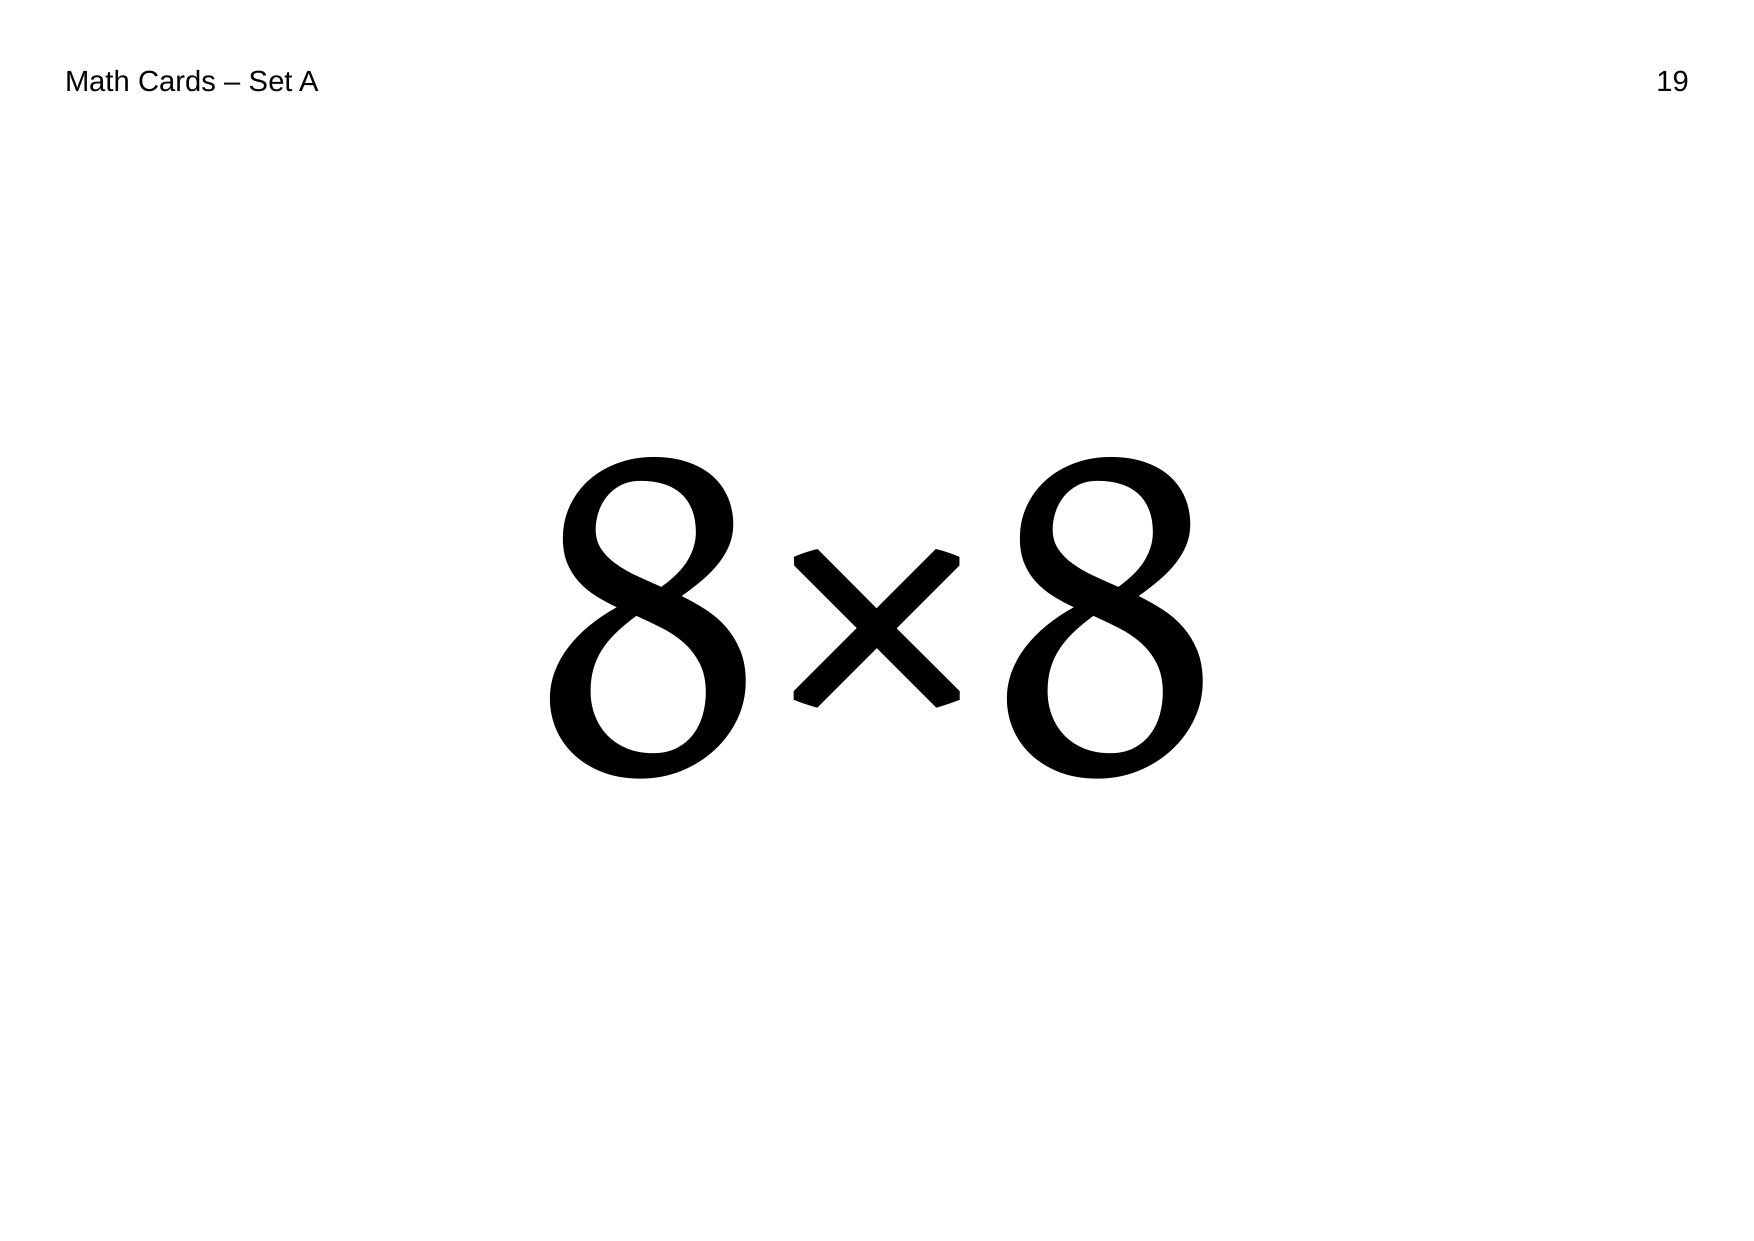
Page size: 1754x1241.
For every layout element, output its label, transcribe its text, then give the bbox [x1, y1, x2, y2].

text_box 19 [1650, 59, 1695, 104]
text_box 8×8 [519, 318, 1235, 922]
text_box Math Cards – Set A [59, 59, 326, 104]
